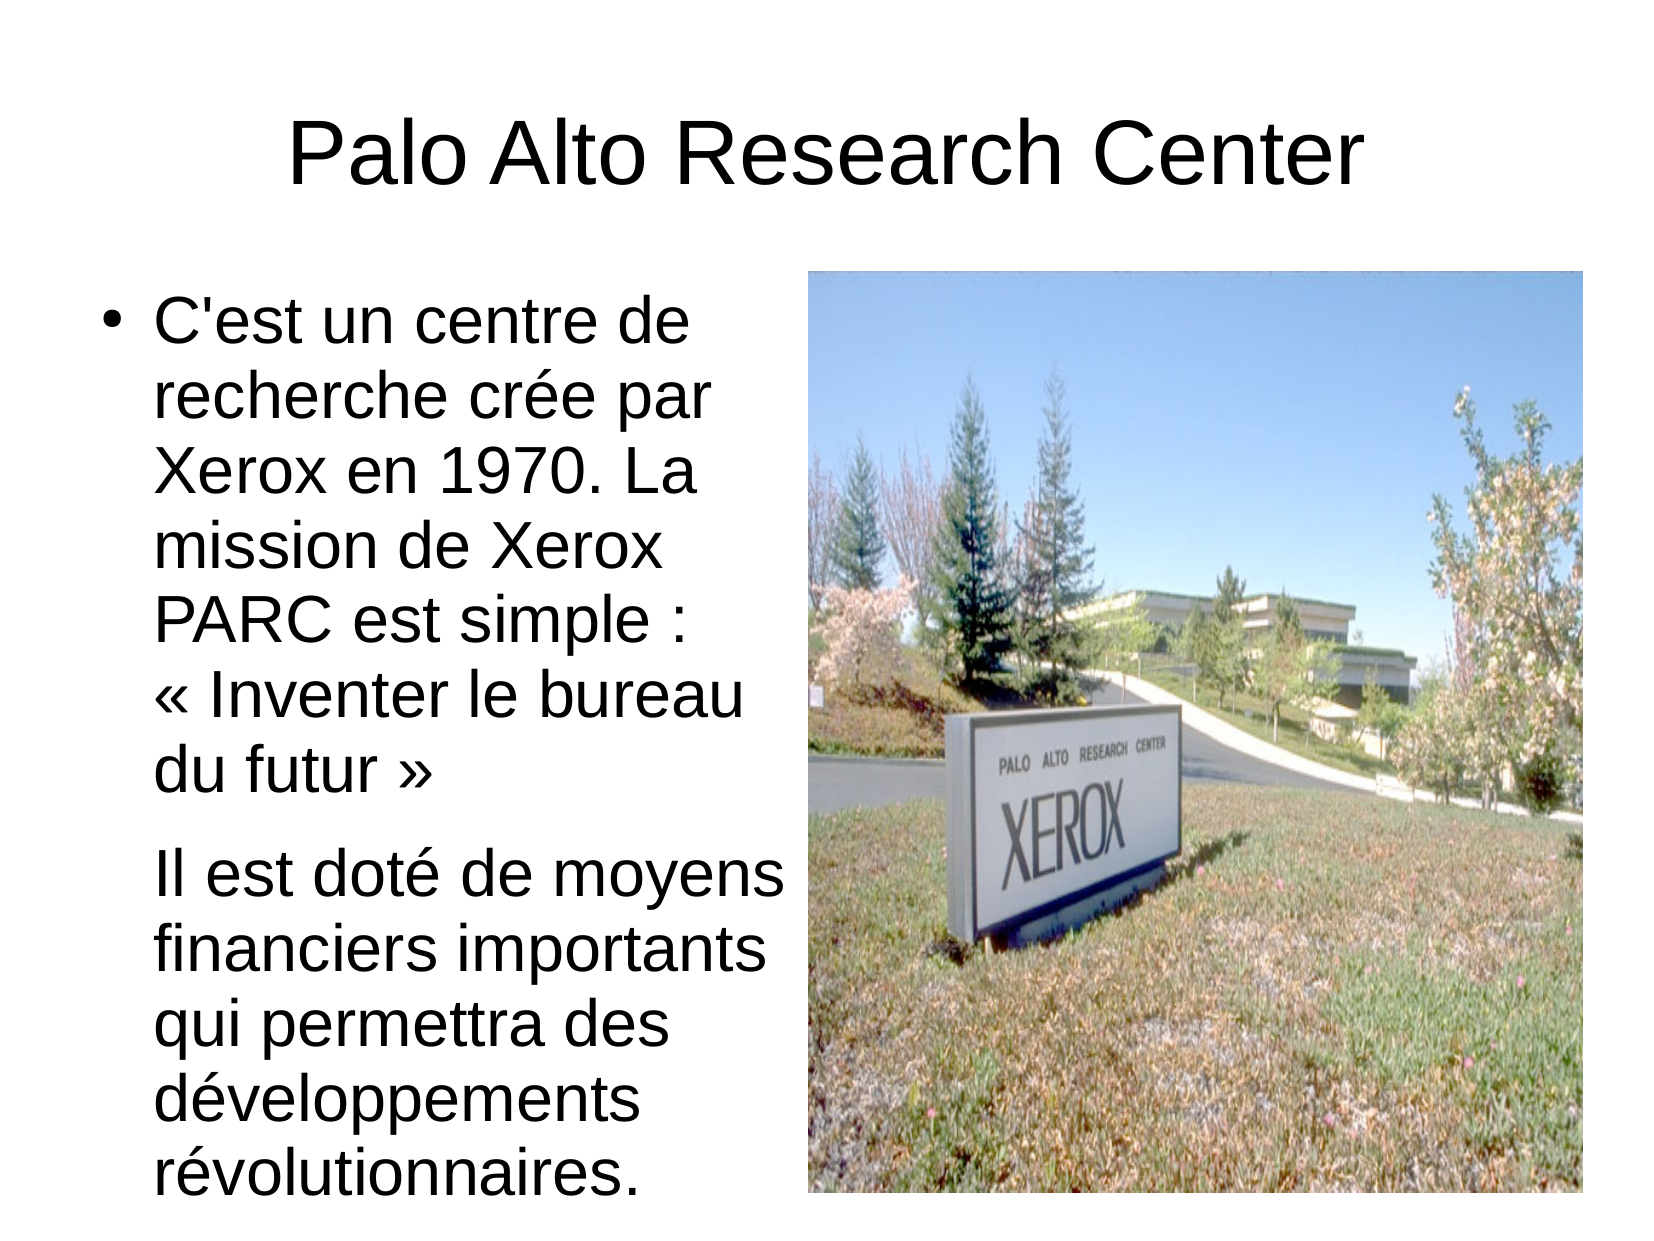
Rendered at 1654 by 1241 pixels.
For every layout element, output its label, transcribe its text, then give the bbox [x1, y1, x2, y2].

list C'est un centre de recherche crée par Xerox en 1970. La mission de Xerox PARC est simple : « Inventer le bureau du futur » Il est doté de moyens financiers importants qui permettra des développements révolutionnaires. [82, 283, 809, 1241]
title Palo Alto Research Center [82, 49, 1571, 257]
picture [808, 271, 1583, 1193]
